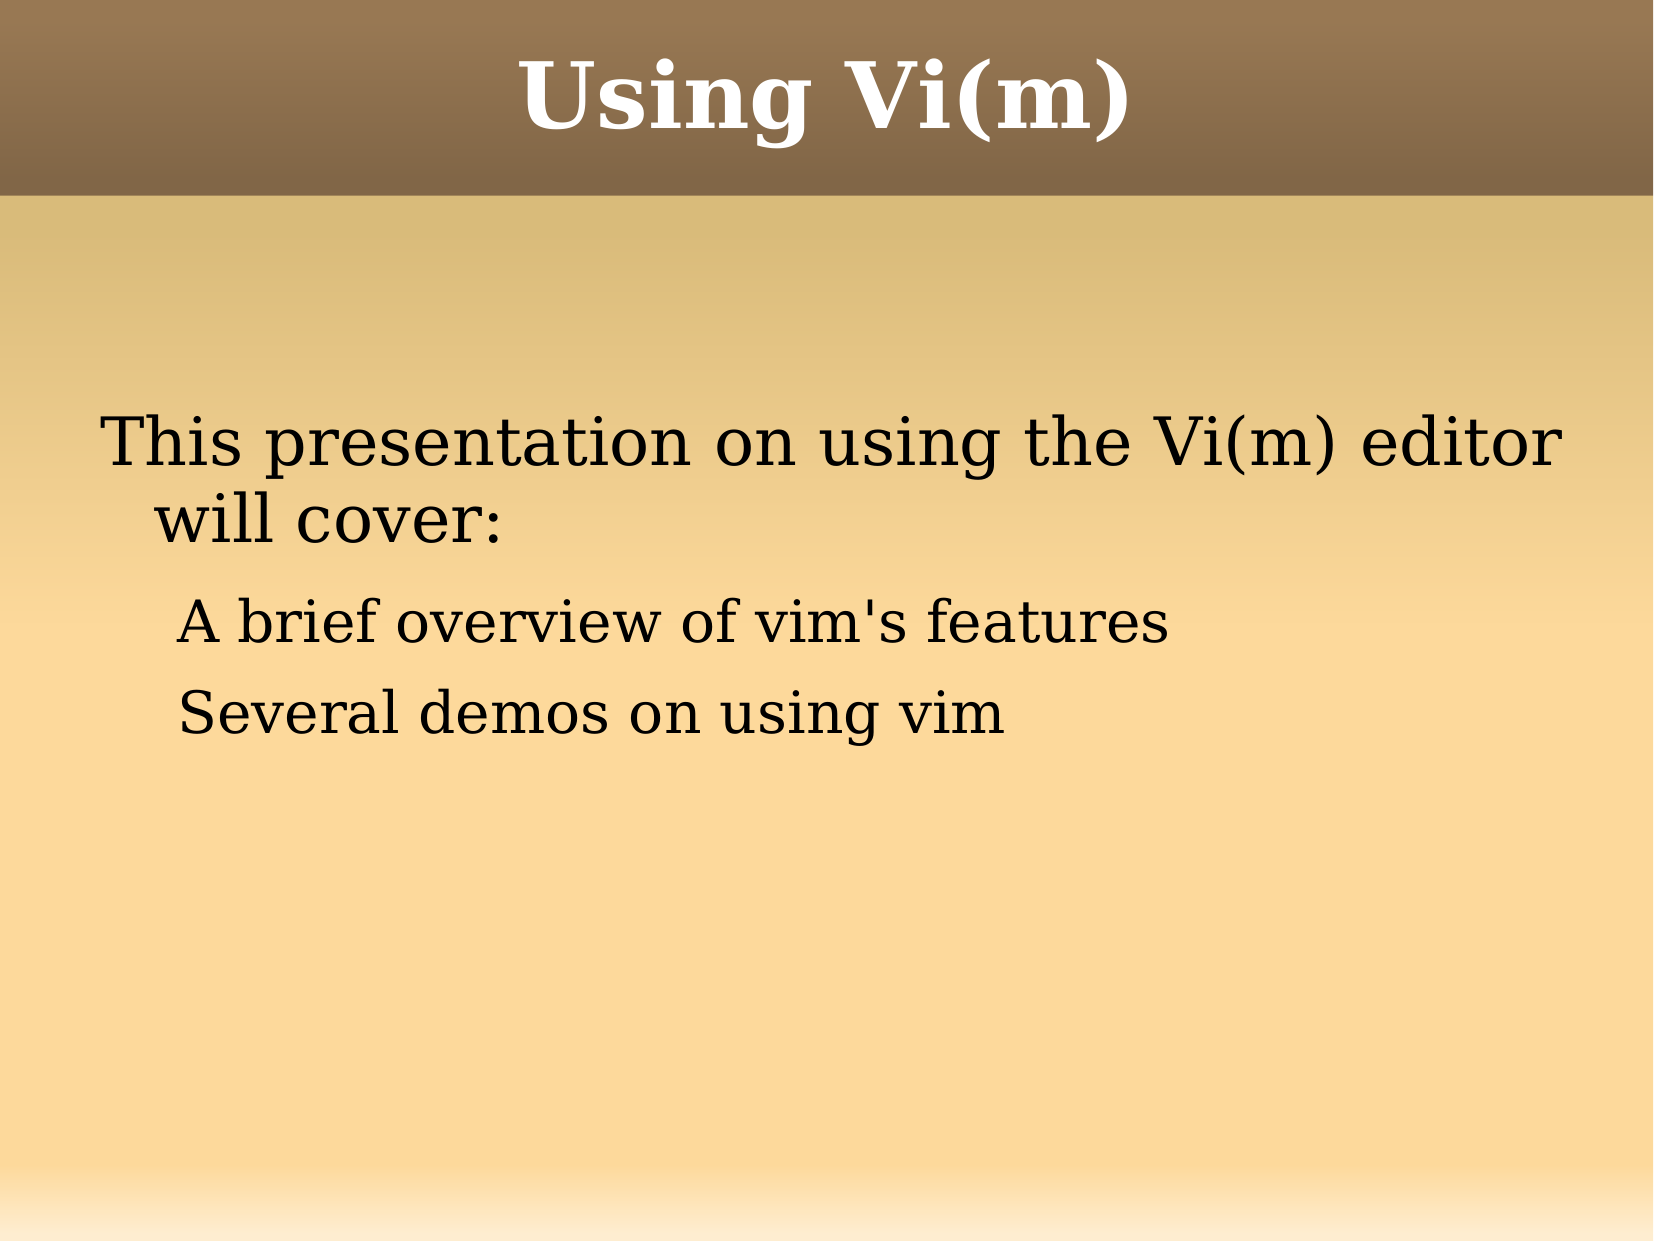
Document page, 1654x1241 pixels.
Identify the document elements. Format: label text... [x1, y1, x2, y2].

title Using Vi(m) [82, 0, 1571, 193]
list This presentation on using the Vi(m) editor will cover: A brief overview of vim's features Several demos on using vim [82, 402, 1571, 838]
picture [0, 0, 1654, 1241]
